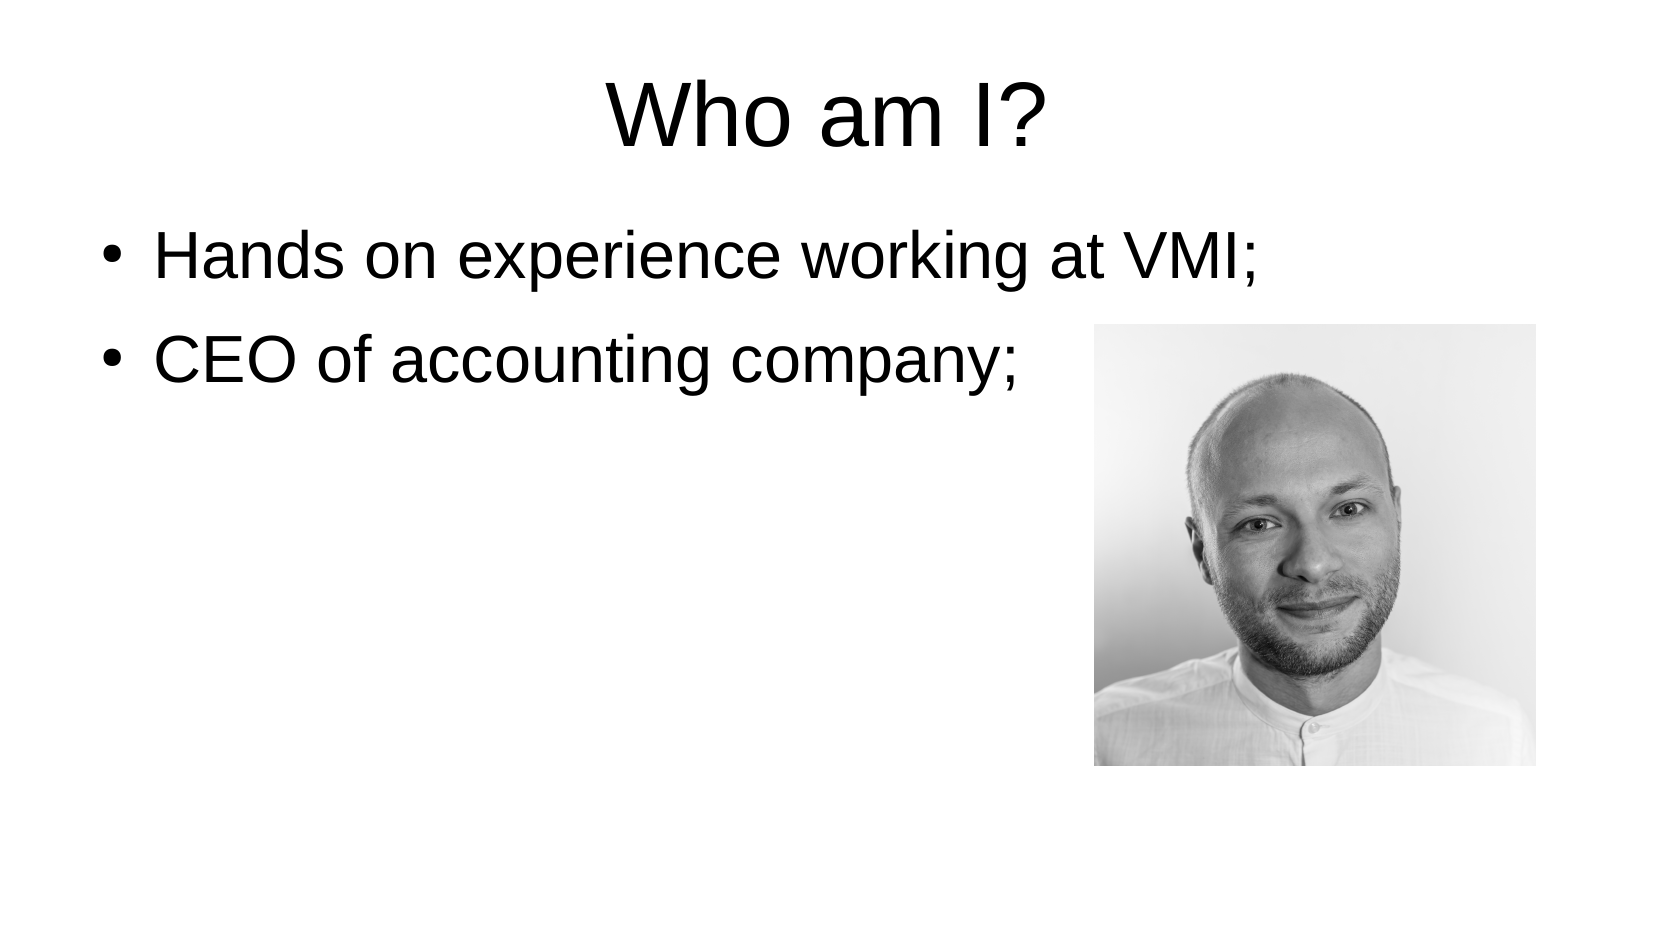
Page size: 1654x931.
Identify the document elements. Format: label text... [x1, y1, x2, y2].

title Who am I? [82, 37, 1571, 193]
list Hands on experience working at VMI; CEO of accounting company; [82, 217, 1571, 758]
picture [1094, 324, 1536, 766]
